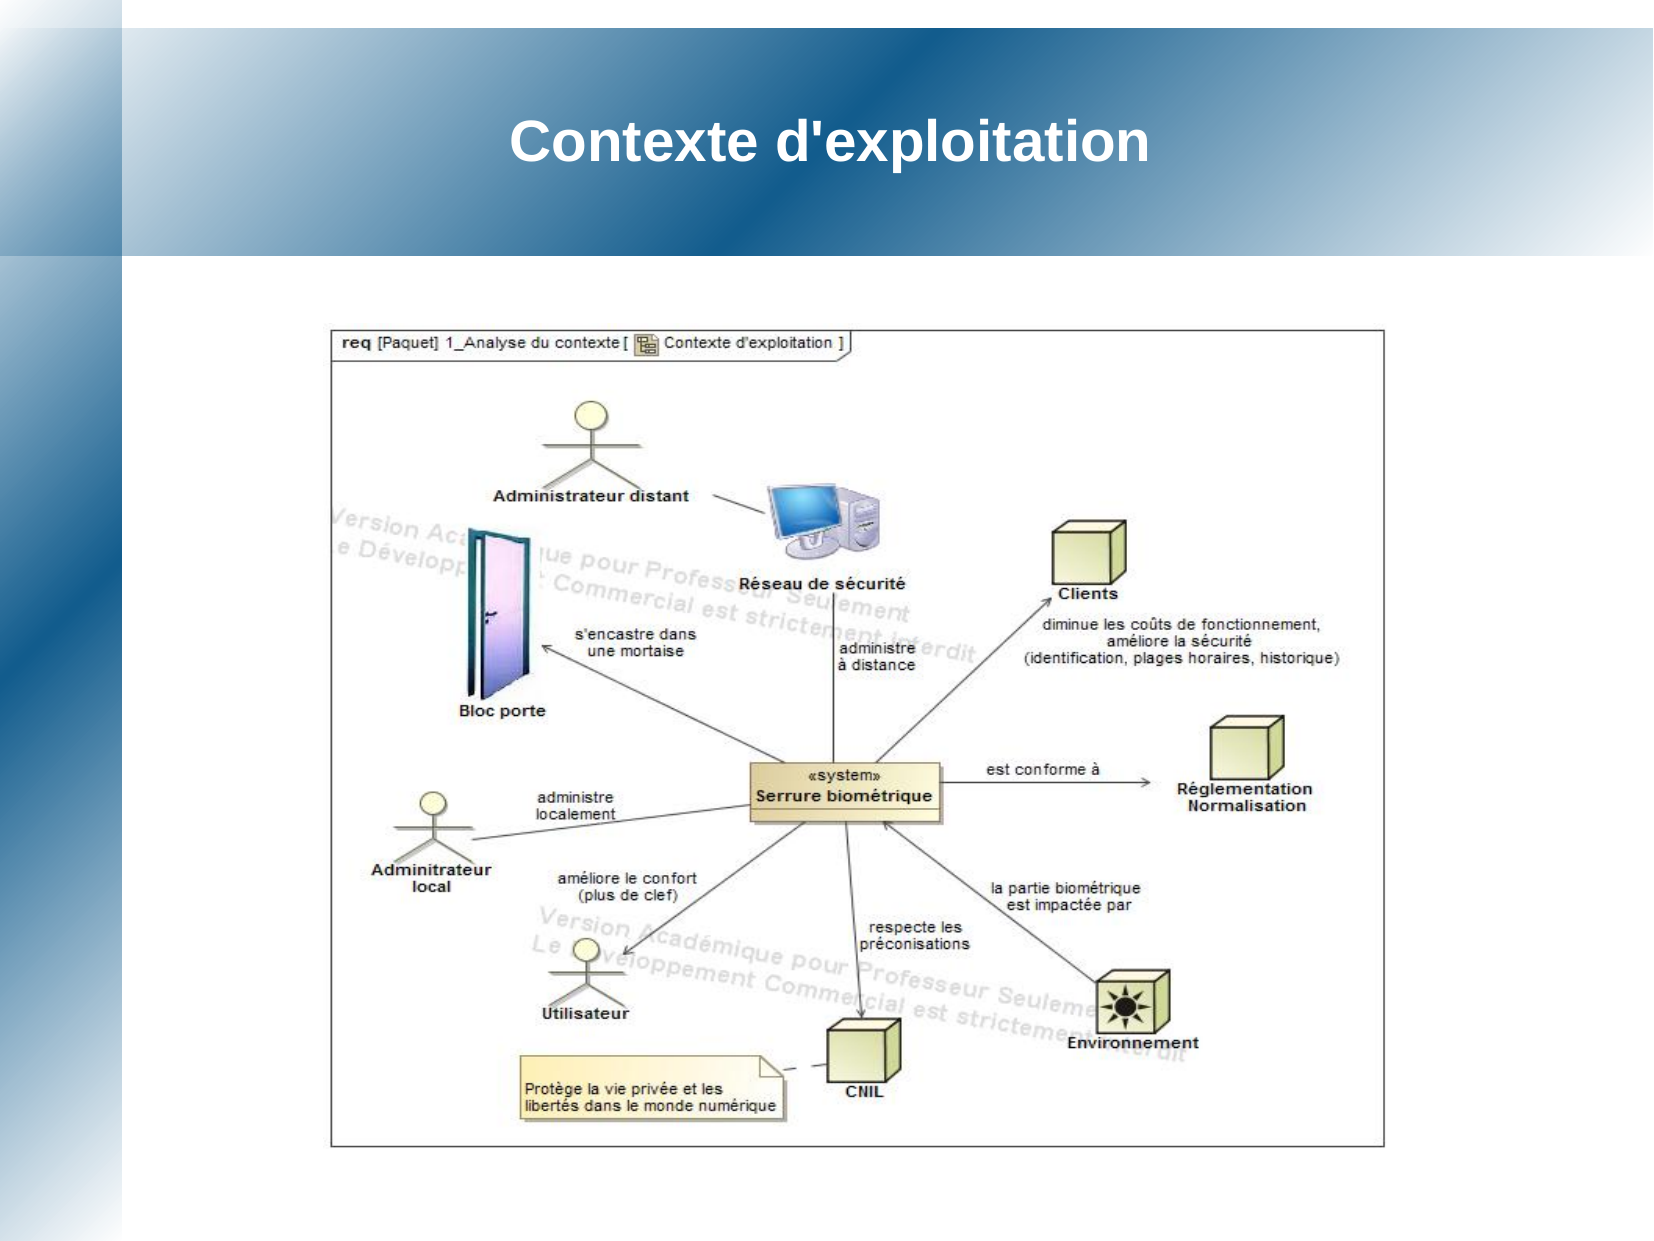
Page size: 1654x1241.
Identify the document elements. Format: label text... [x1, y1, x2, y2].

subtitle [127, 323, 1603, 1167]
title Contexte d'exploitation [125, 45, 1537, 238]
